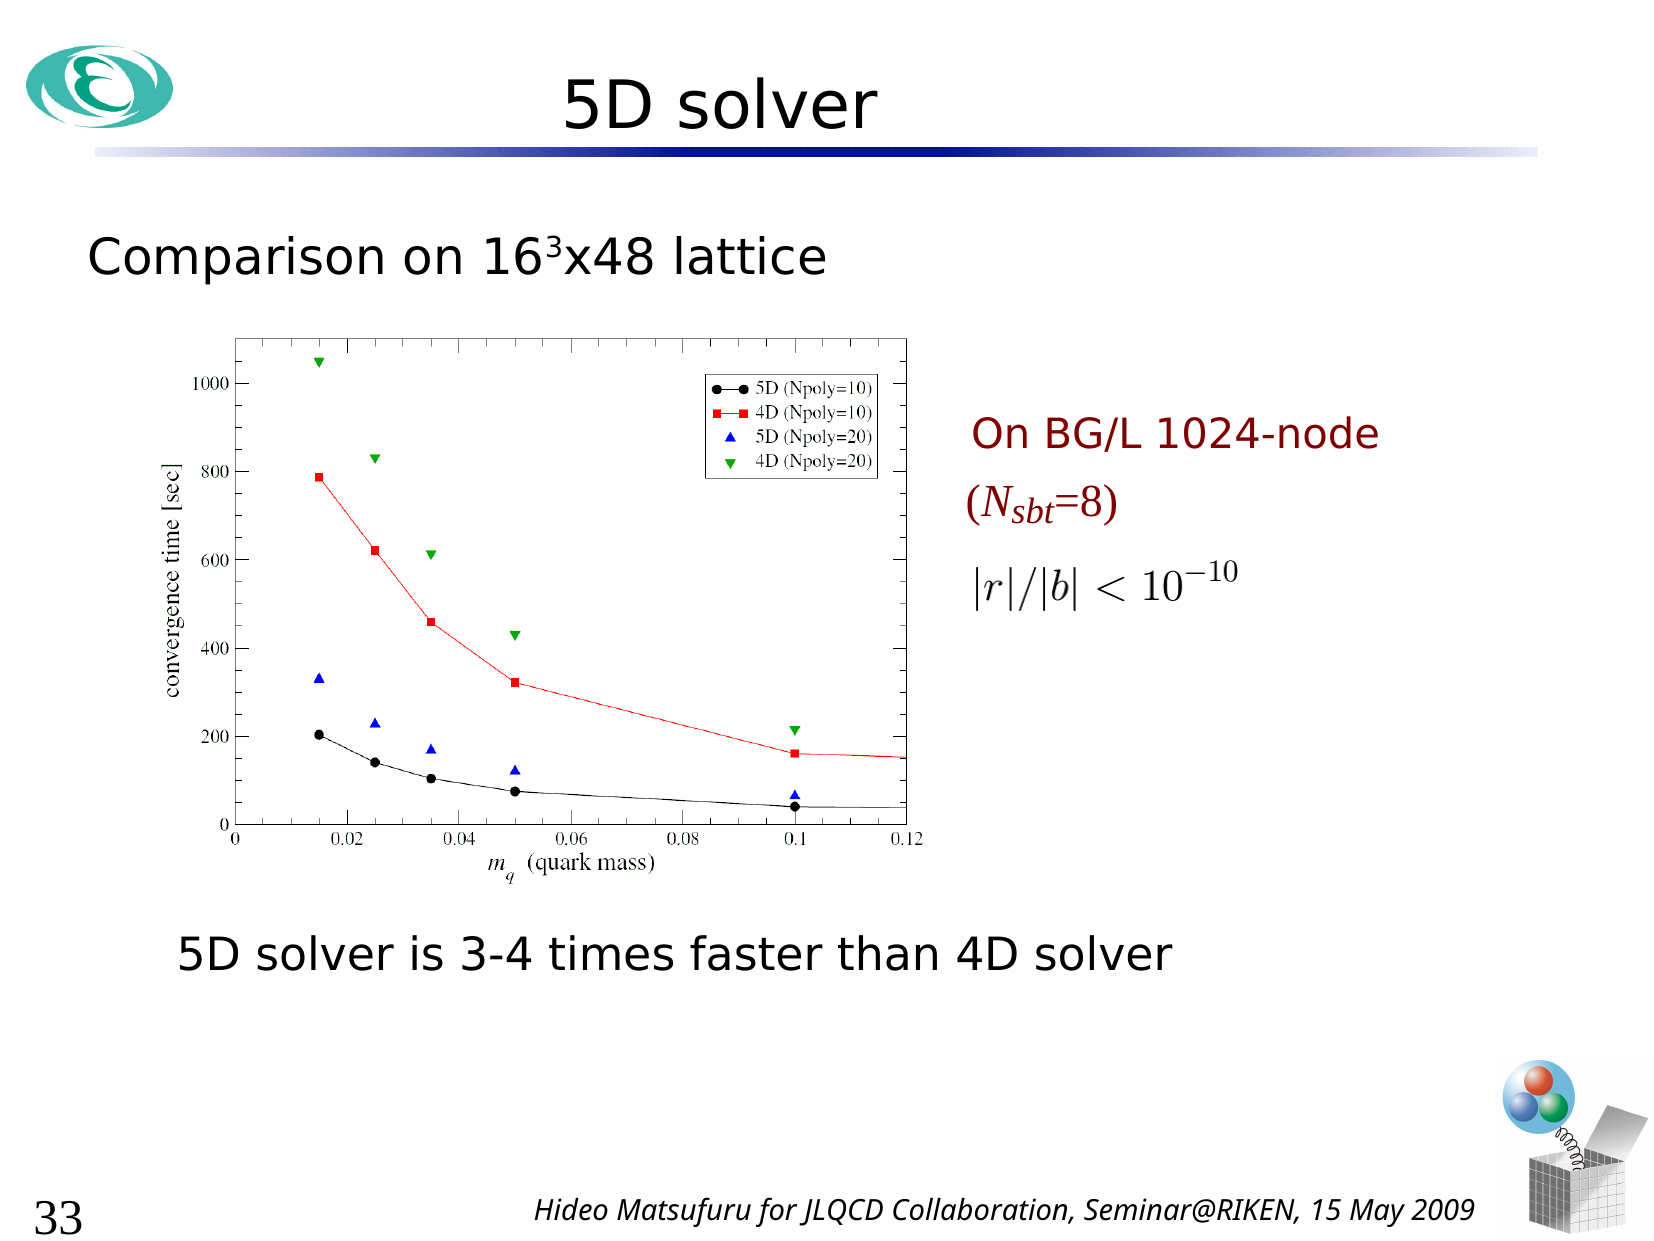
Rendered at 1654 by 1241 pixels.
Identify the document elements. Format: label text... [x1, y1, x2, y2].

picture [152, 330, 933, 890]
list 5D solver is 3-4 times faster than 4D solver [82, 927, 1363, 1069]
picture [1497, 1053, 1654, 1241]
text_box On BG/L 1024-node [957, 409, 1381, 458]
picture [95, 147, 1538, 157]
picture [20, 37, 179, 136]
picture [976, 560, 1238, 611]
title 5D solver [168, 56, 1272, 155]
list Comparison on 163x48 lattice [69, 227, 1593, 422]
text_box (Nsbt=8) [965, 475, 1119, 536]
